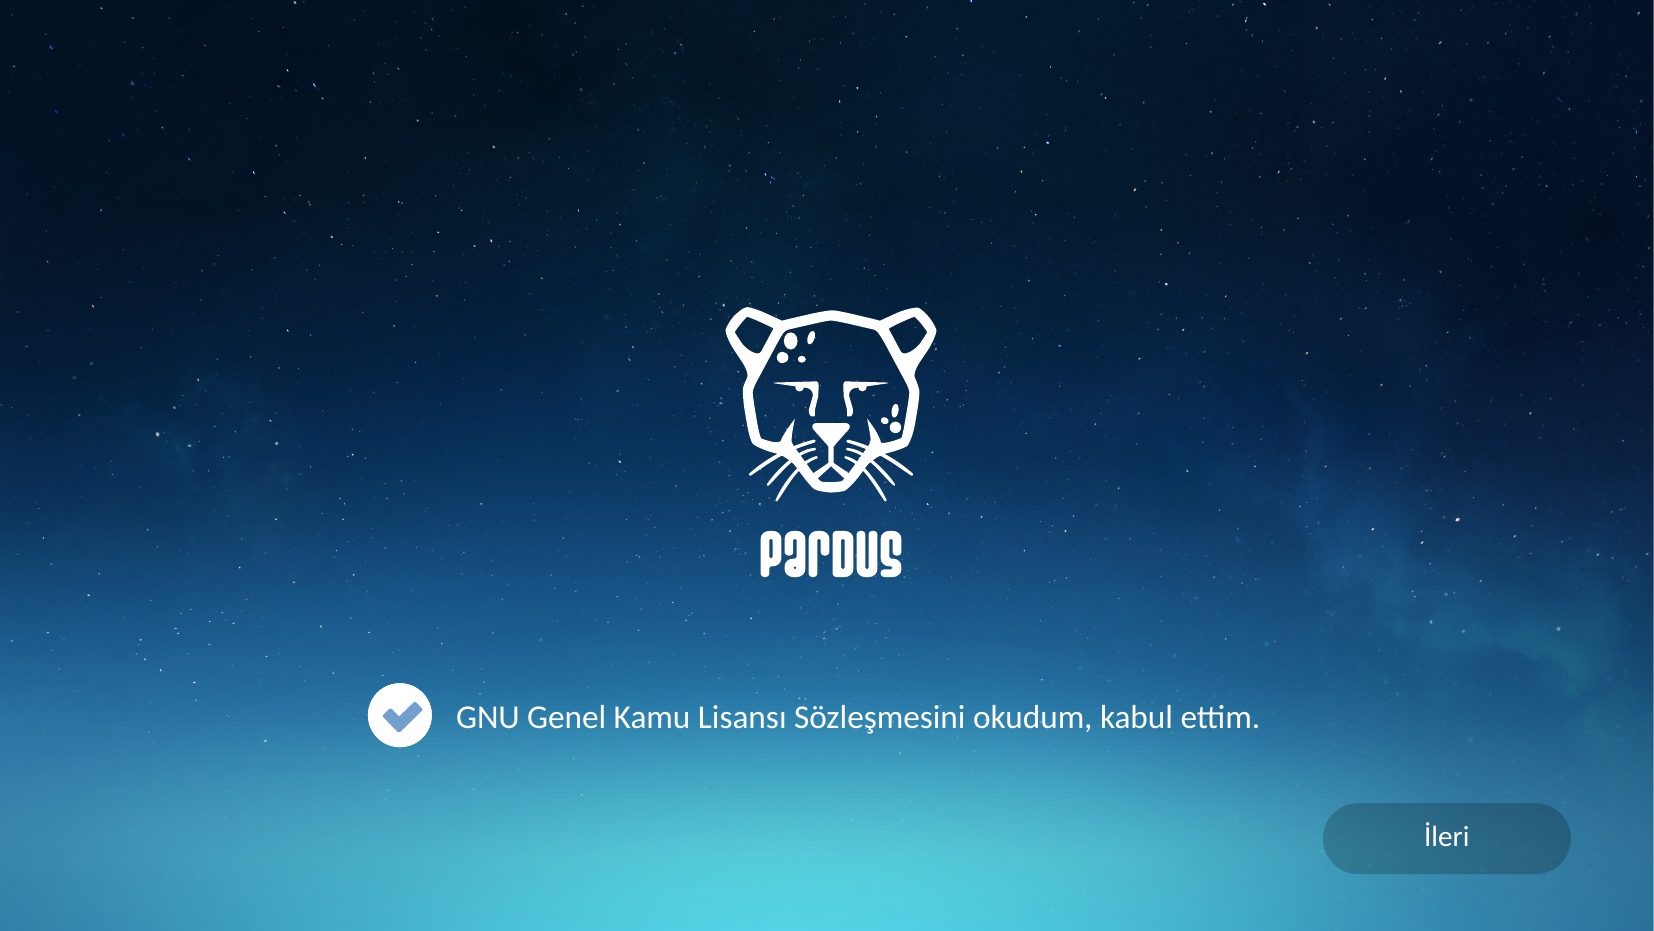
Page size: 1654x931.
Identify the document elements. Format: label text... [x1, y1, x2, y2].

text_box [760, 530, 782, 578]
text_box [856, 530, 878, 578]
picture [0, 0, 1654, 931]
text_box [880, 530, 902, 578]
text_box [832, 530, 854, 578]
text_box [808, 530, 830, 578]
text_box [370, 685, 430, 745]
text_box GNU Genel Kamu Lisansı Sözleşmesini okudum, kabul ettim. [441, 696, 1292, 745]
text_box İleri [1322, 803, 1571, 875]
text_box [725, 307, 937, 502]
text_box [784, 530, 806, 578]
